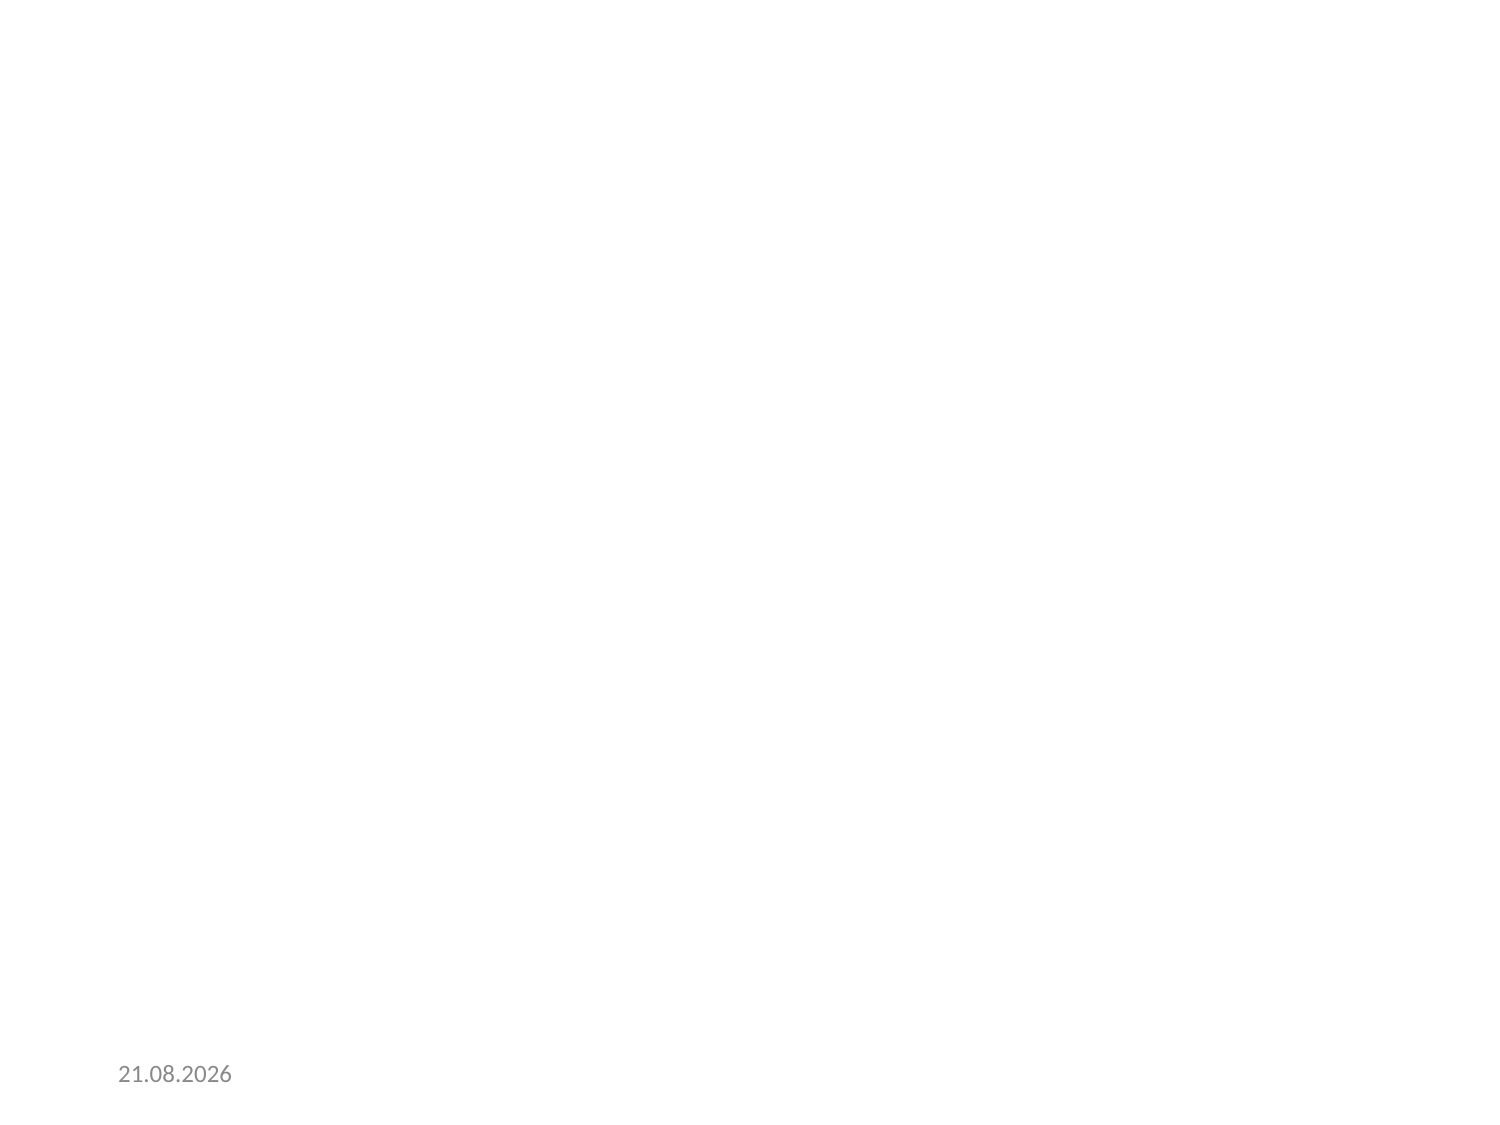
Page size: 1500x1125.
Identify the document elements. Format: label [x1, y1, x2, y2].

text_box [103, 1042, 441, 1103]
